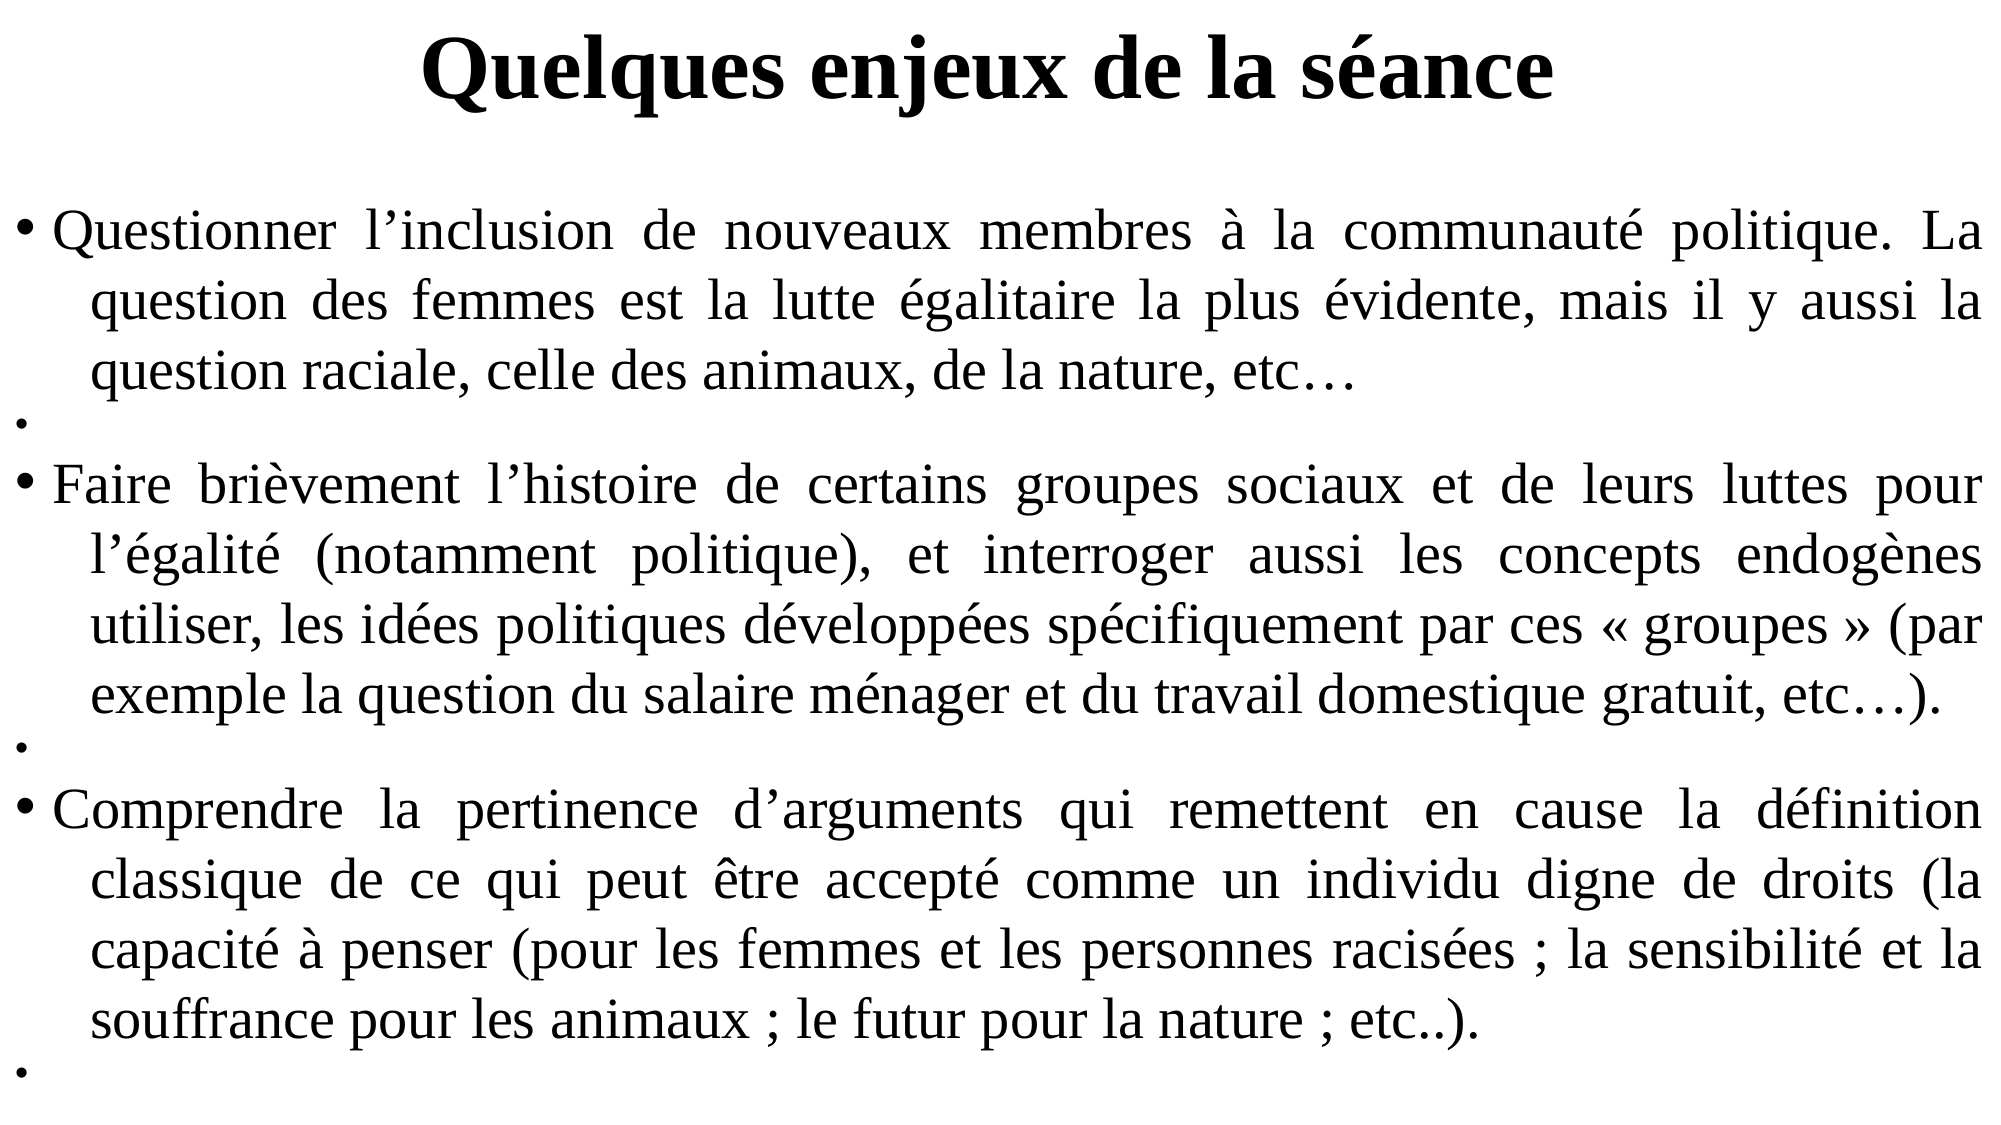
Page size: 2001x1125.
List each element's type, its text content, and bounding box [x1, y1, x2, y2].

title Quelques enjeux de la séance [137, 0, 1863, 137]
list Questionner l’inclusion de nouveaux membres à la communauté politique. La question des femmes est la lutte égalitaire la plus évidente, mais il y aussi la question raciale, celle des animaux, de la nature, etc… Faire brièvement l’histoire de certains groupes sociaux et de leurs luttes pour l’égalité (notamment politique), et interroger aussi les concepts endogènes utiliser, les idées politiques développées spécifiquement par ces « groupes » (par exemple la question du salaire ménager et du travail domestique gratuit, etc…). Comprendre la pertinence d’arguments qui remettent en cause la définition classique de ce qui peut être accepté comme un individu digne de droits (la capacité à penser (pour les femmes et les personnes racisées ; la sensibilité et la souffrance pour les animaux ; le futur pour la nature ; etc..). [0, 183, 2000, 1125]
